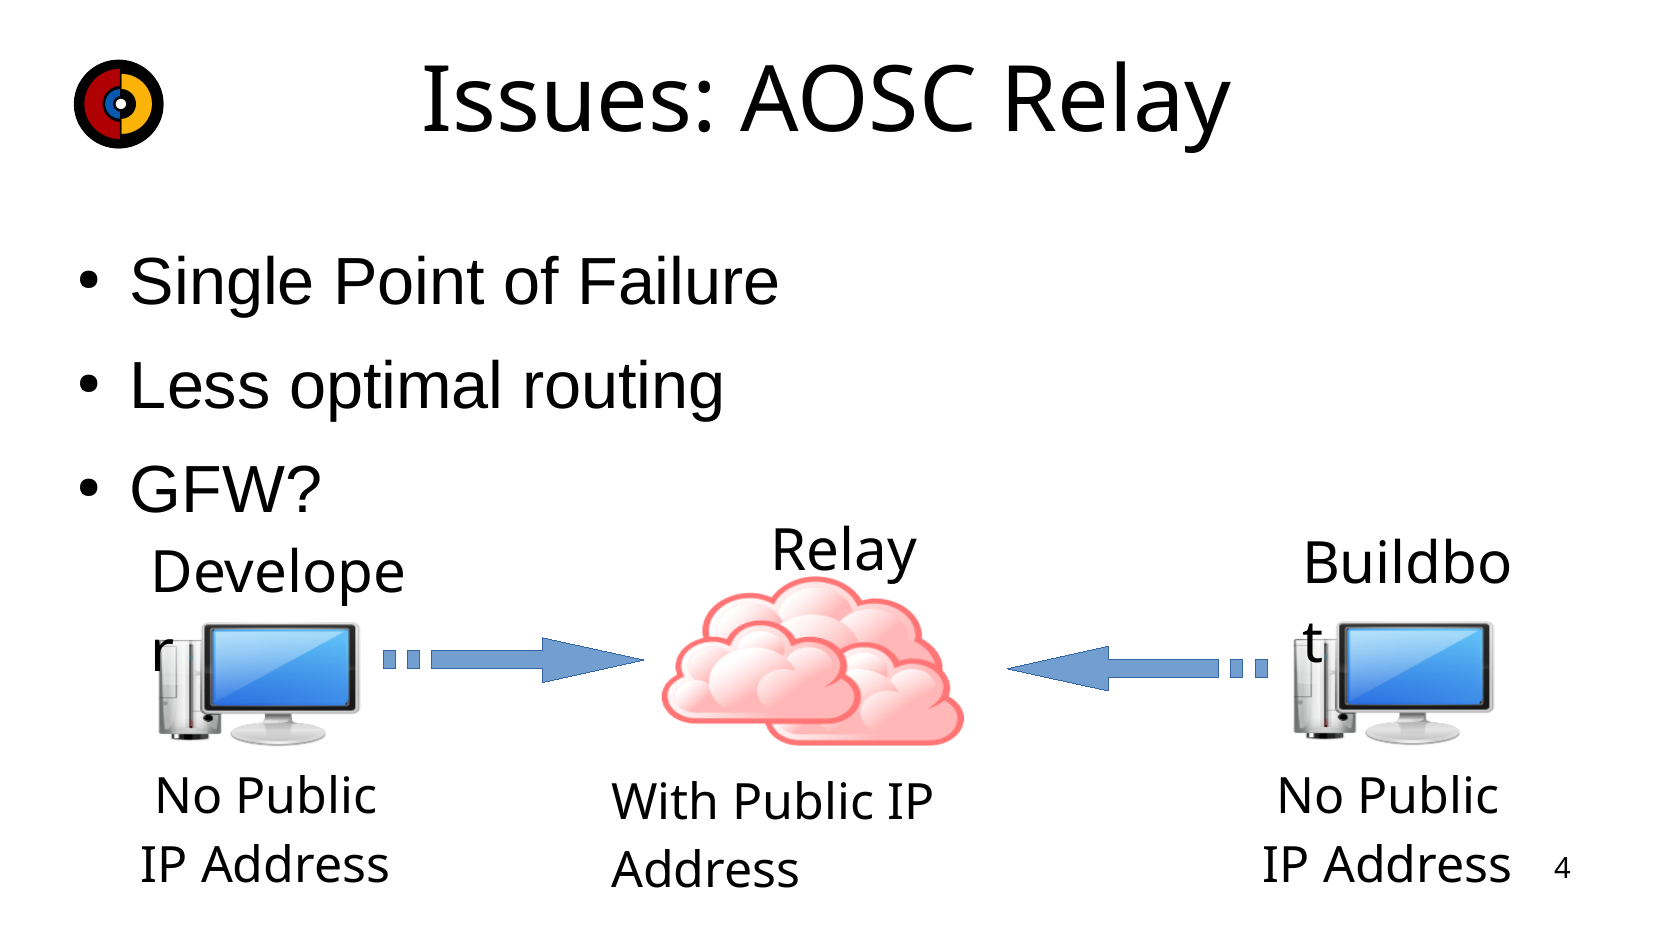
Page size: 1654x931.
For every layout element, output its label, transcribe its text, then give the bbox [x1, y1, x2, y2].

text_box [431, 637, 644, 683]
text_box [1007, 646, 1219, 691]
text_box [1255, 659, 1268, 678]
title Issues: AOSC Relay [59, 33, 1595, 159]
list Single Point of Failure Less optimal routing GFW? [59, 243, 1595, 864]
picture [647, 575, 1016, 758]
text_box Relay [755, 500, 1016, 589]
text_box With Public IP Address [596, 758, 1113, 865]
text_box [407, 650, 420, 669]
text_box [383, 650, 396, 669]
text_box Developer [135, 522, 443, 611]
text_box No Public IP Address [112, 752, 420, 894]
picture [158, 611, 361, 752]
text_box [1230, 659, 1243, 678]
picture [1293, 610, 1495, 752]
text_box No Public IP Address [1234, 752, 1542, 894]
text_box Buildbot [1287, 513, 1548, 602]
